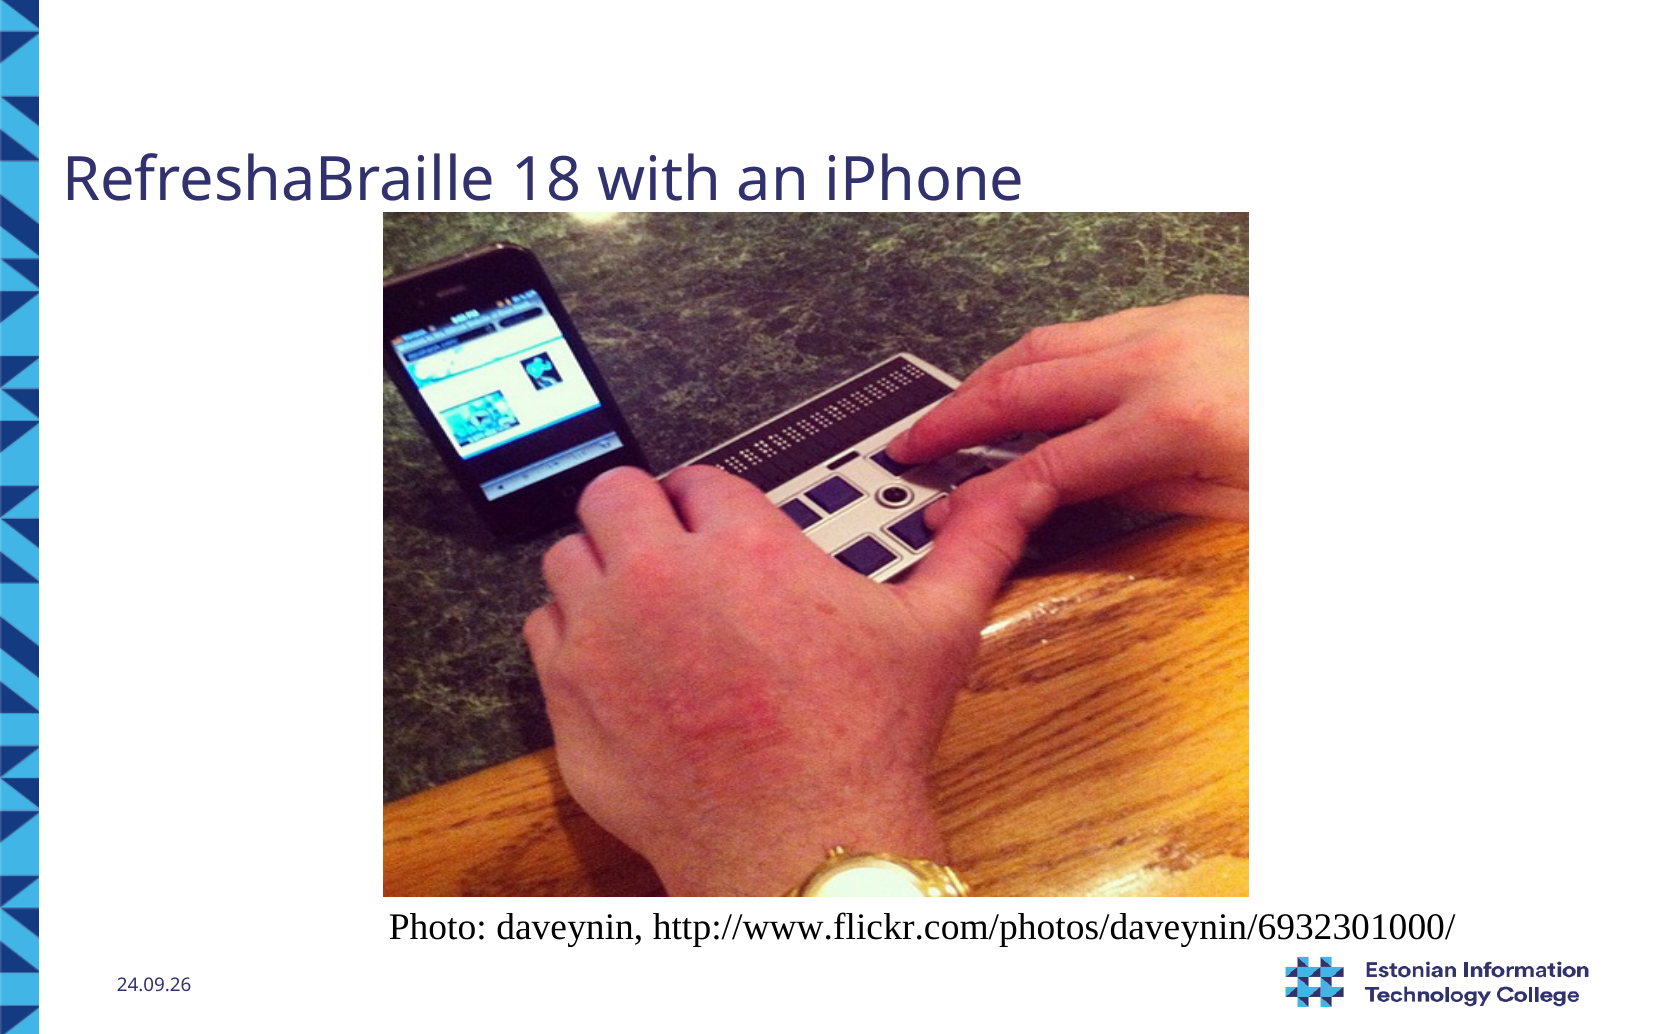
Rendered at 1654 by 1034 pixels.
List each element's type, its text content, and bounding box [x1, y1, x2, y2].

text_box Photo: daveynin, http://www.flickr.com/photos/daveynin/6932301000/ [388, 903, 1461, 950]
picture [383, 212, 1249, 897]
title RefreshaBraille 18 with an iPhone [62, 90, 1199, 263]
